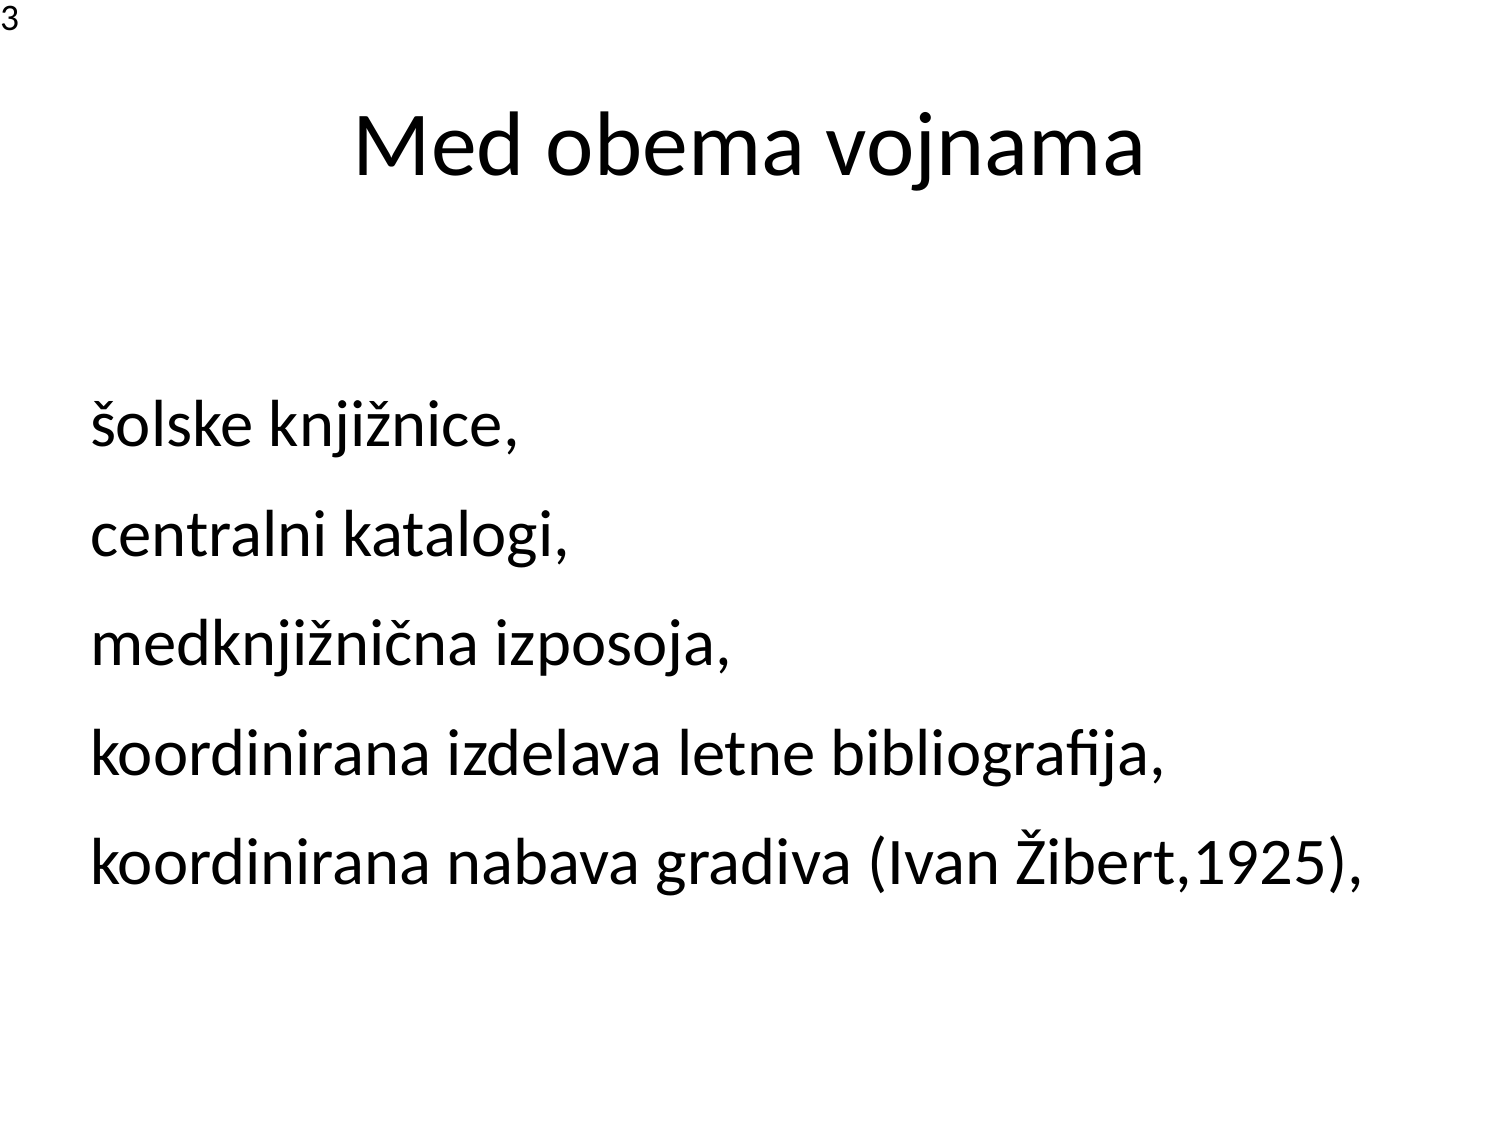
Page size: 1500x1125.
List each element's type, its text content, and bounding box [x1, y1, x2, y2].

list šolske knjižnice, centralni katalogi, medknjižnična izposoja, koordinirana izdelava letne bibliografija, koordinirana nabava gradiva (Ivan Žibert,1925), [75, 262, 1425, 1005]
title Med obema vojnama [75, 45, 1425, 233]
